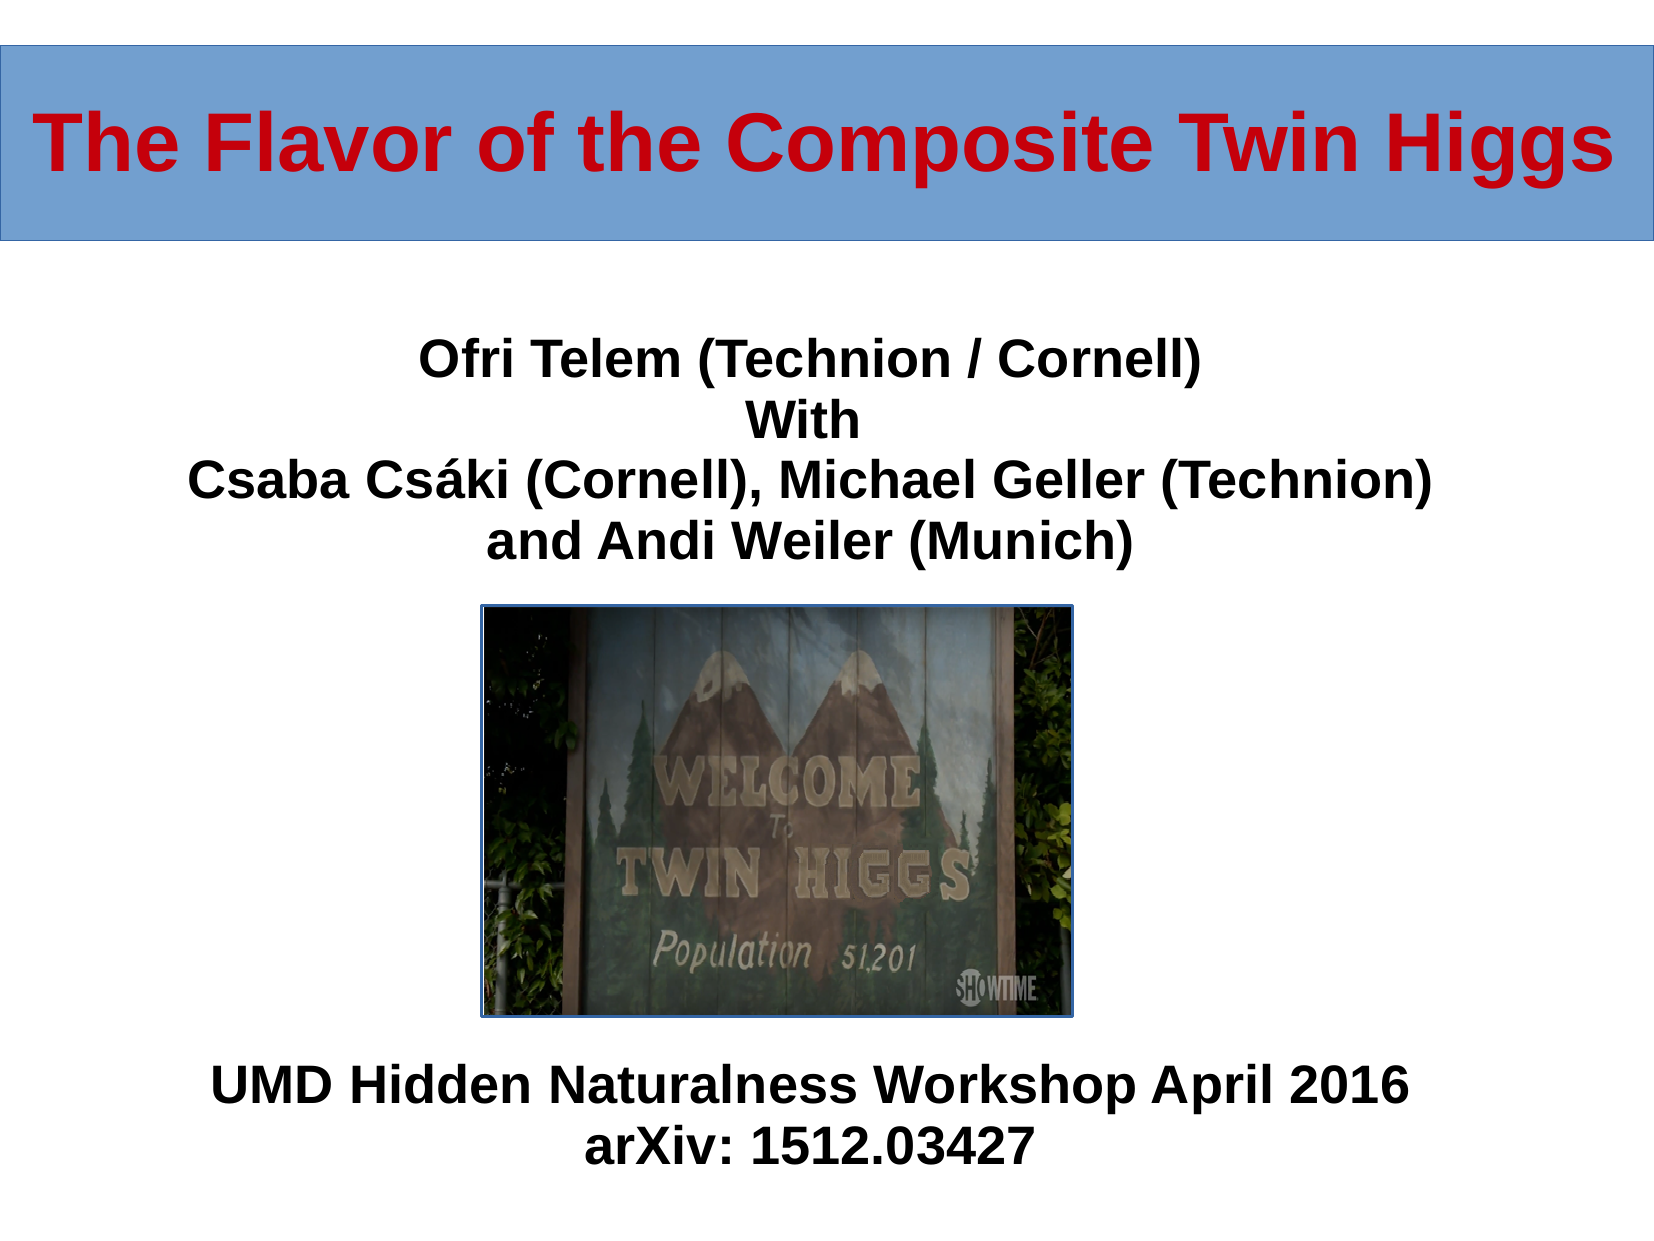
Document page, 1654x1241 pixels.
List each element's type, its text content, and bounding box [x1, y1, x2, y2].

text_box [0, 45, 1654, 241]
text_box Ofri Telem (Technion / Cornell) With Csaba Csáki (Cornell), Michael Geller (Technion) and Andi Weiler (Munich) UMD Hidden Naturalness Workshop April 2016 arXiv: 1512.03427 [23, 272, 1599, 1232]
subtitle The Flavor of the Composite Twin Higgs [15, 75, 1636, 211]
